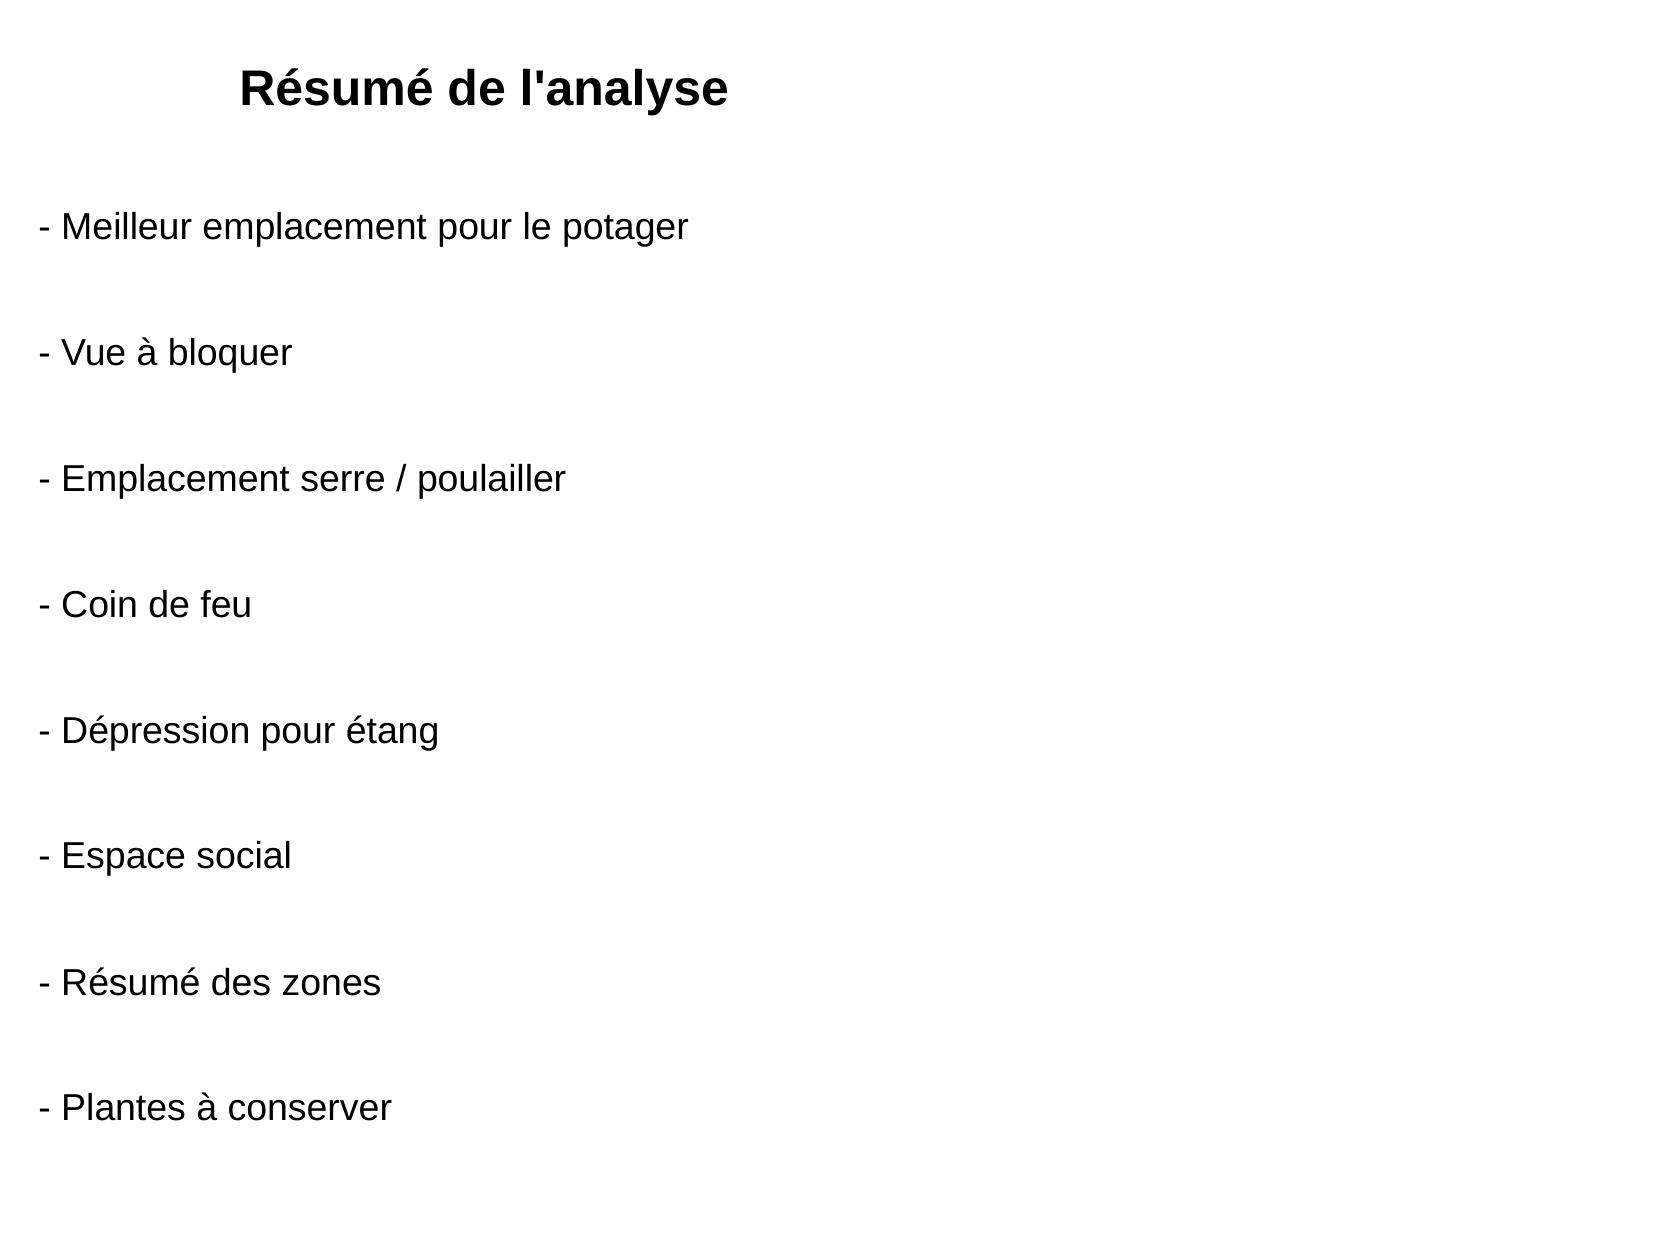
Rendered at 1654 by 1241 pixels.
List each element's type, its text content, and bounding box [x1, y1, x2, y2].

title Résumé de l'analyse [82, 0, 886, 192]
text_box - Meilleur emplacement pour le potager - Vue à bloquer - Emplacement serre / poulailler - Coin de feu - Dépression pour étang - Espace social - Résumé des zones - Plantes à conserver [23, 177, 863, 1241]
